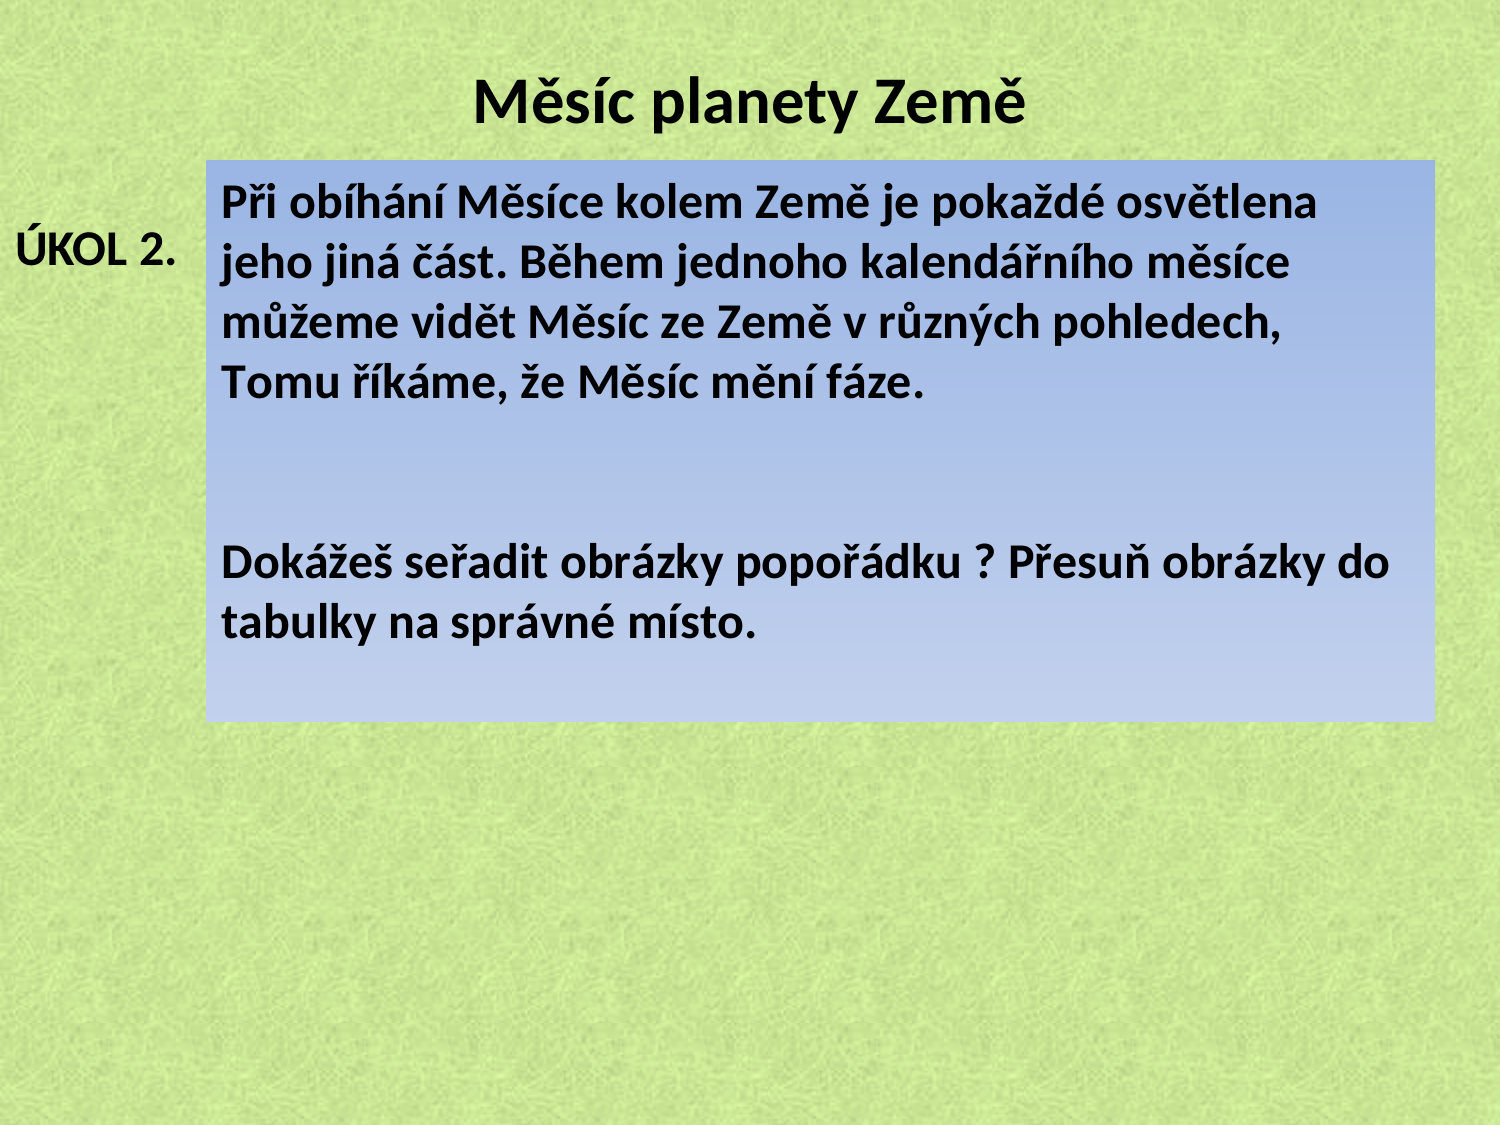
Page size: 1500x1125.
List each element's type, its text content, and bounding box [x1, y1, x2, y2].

text_box Při obíhání Měsíce kolem Země je pokaždé osvětlena jeho jiná část. Během jednoho kalendářního měsíce můžeme vidět Měsíc ze Země v různých pohledech, Tomu říkáme, že Měsíc mění fáze. Dokážeš seřadit obrázky popořádku ? Přesuň obrázky do tabulky na správné místo. [206, 160, 1436, 722]
text_box ÚKOL 2. [0, 208, 201, 284]
title Měsíc planety Země [75, 45, 1426, 150]
